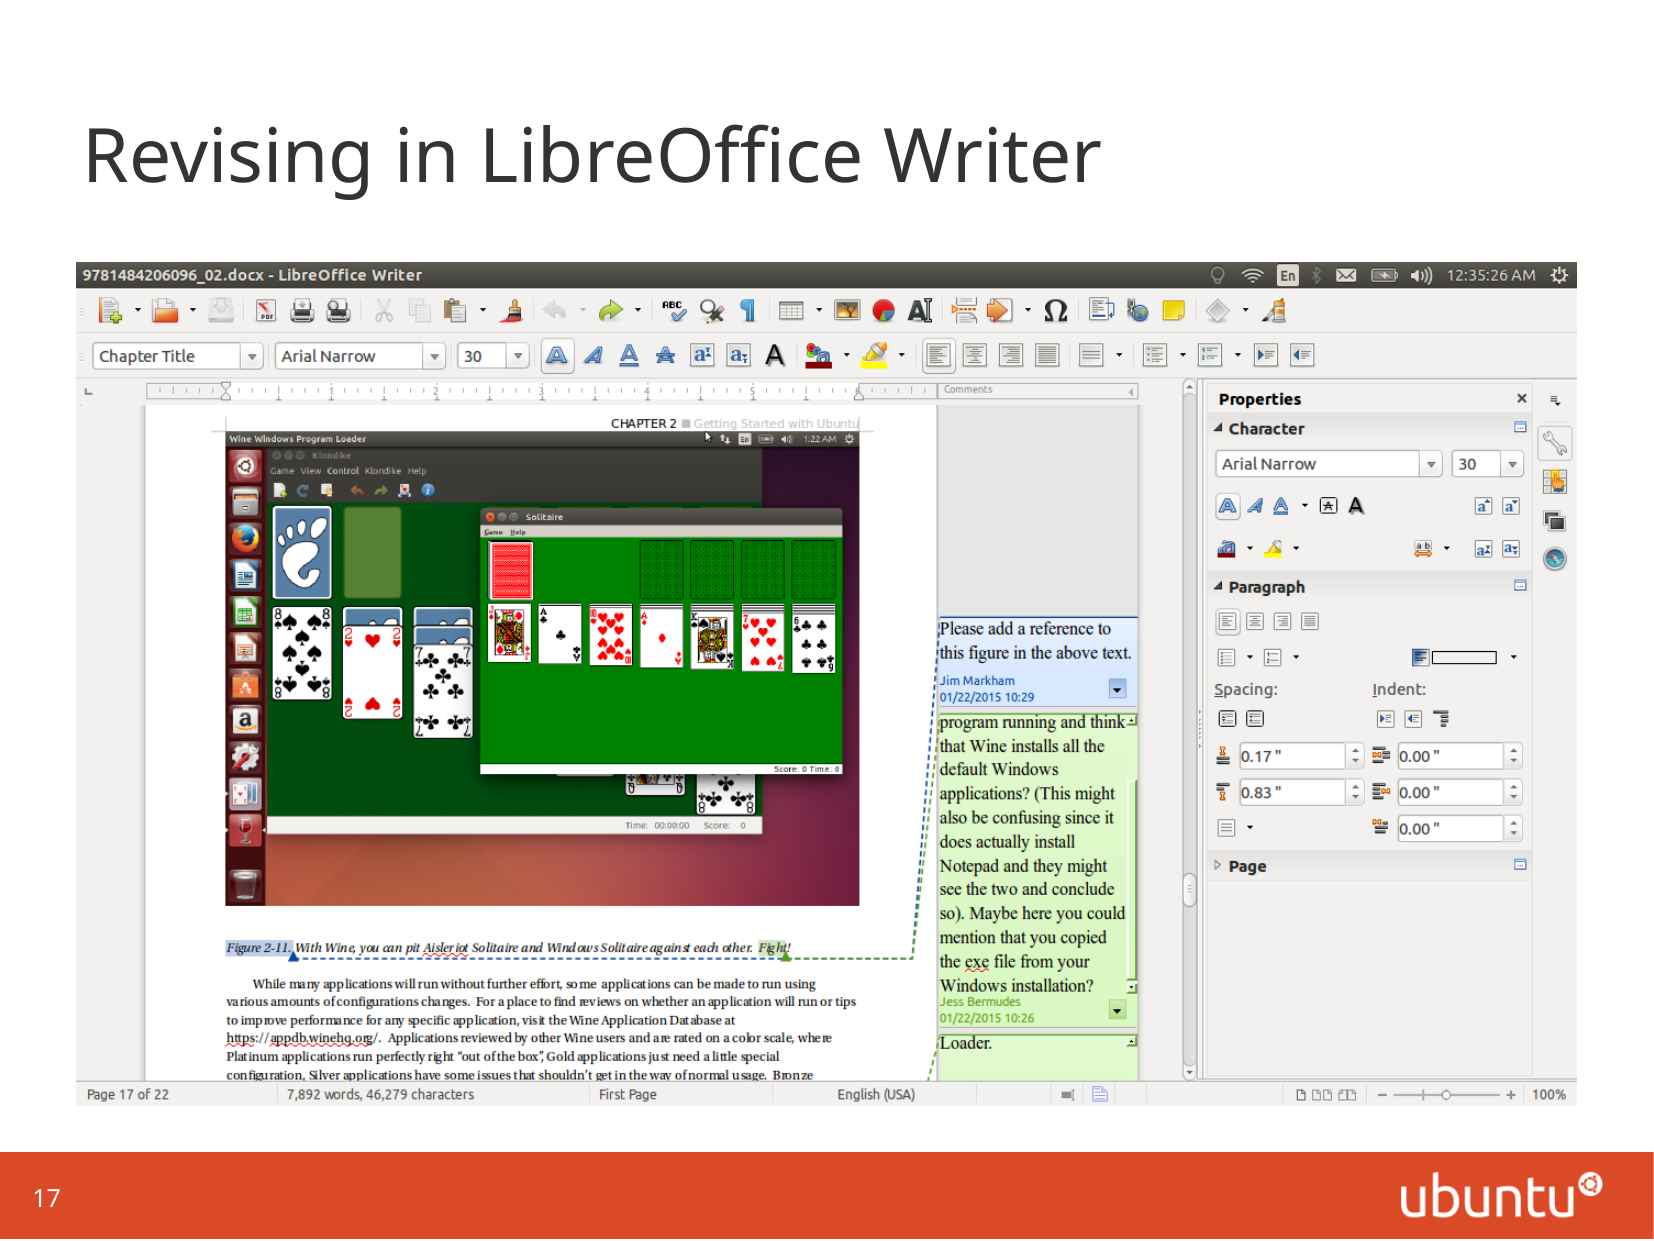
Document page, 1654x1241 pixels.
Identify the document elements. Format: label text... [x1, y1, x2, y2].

picture [76, 262, 1577, 1106]
picture [0, 1152, 1654, 1239]
title Revising in LibreOffice Writer [82, 49, 1571, 257]
